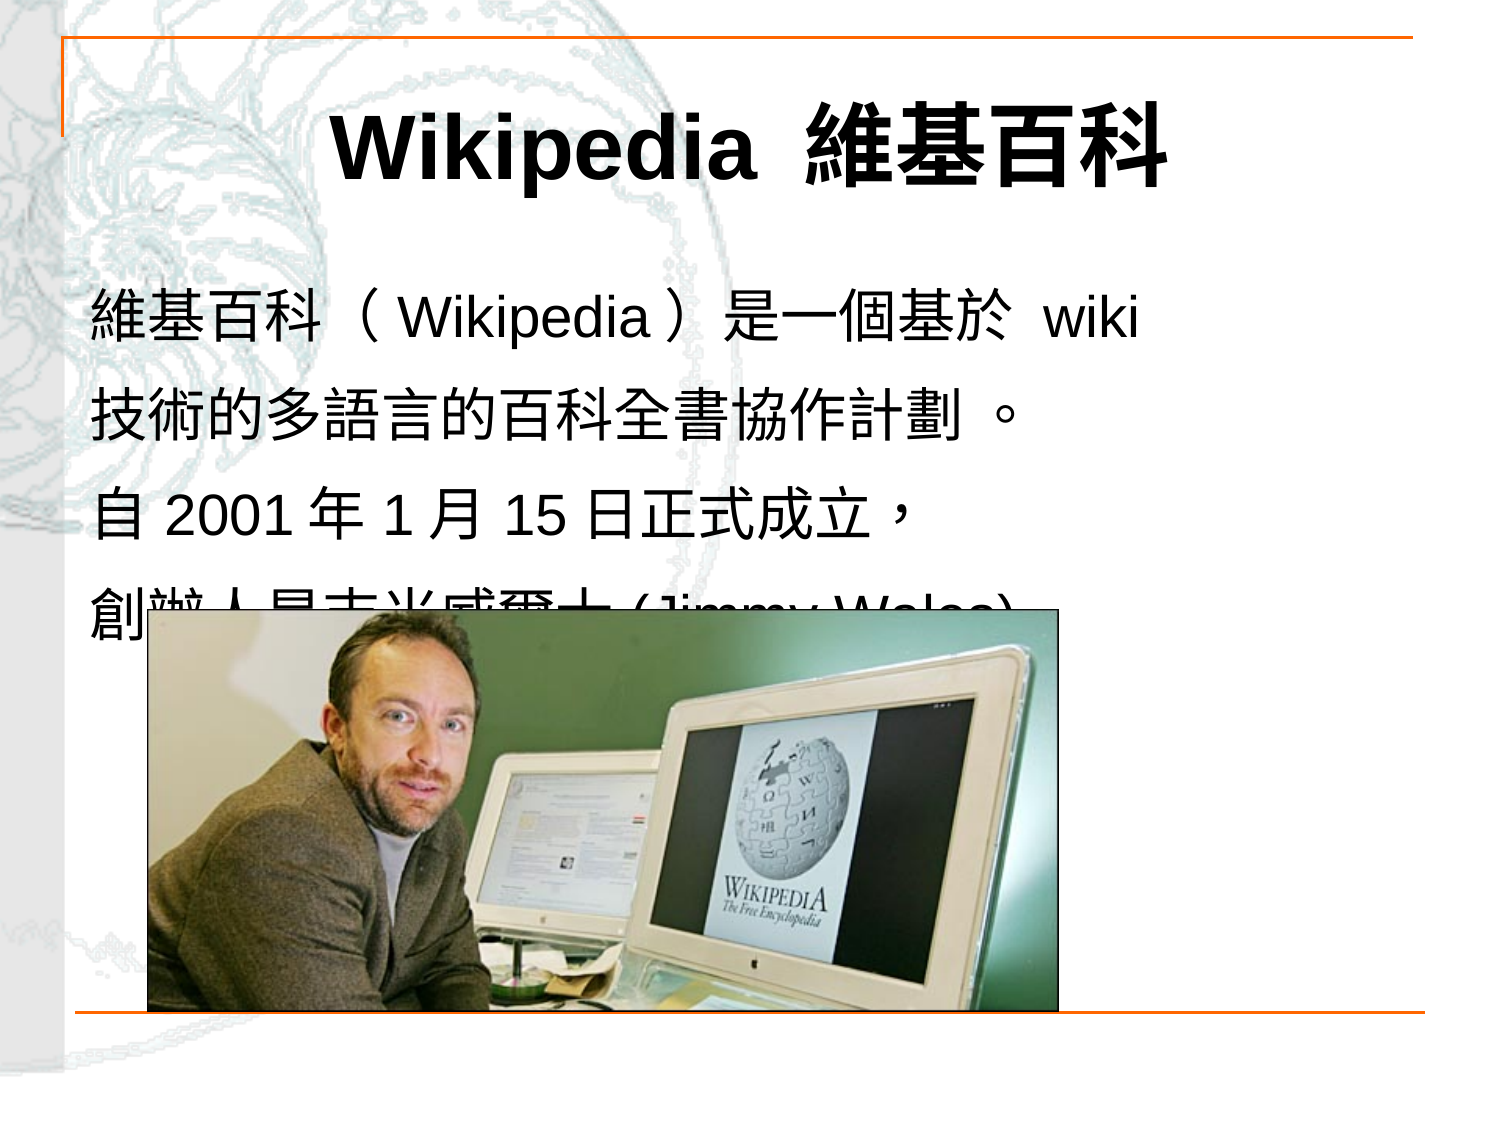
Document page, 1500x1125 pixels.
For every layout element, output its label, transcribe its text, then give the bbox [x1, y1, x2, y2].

list 維基百科（Wikipedia）是一個基於 wiki 技術的多語言的百科全書協作計劃 。 自2001年1月15日正式成立， 創辦人是吉米威爾士(Jimmy Wales) [75, 262, 1426, 1006]
title Wikipedia 維基百科 [75, 45, 1426, 233]
picture [0, 0, 1059, 1083]
